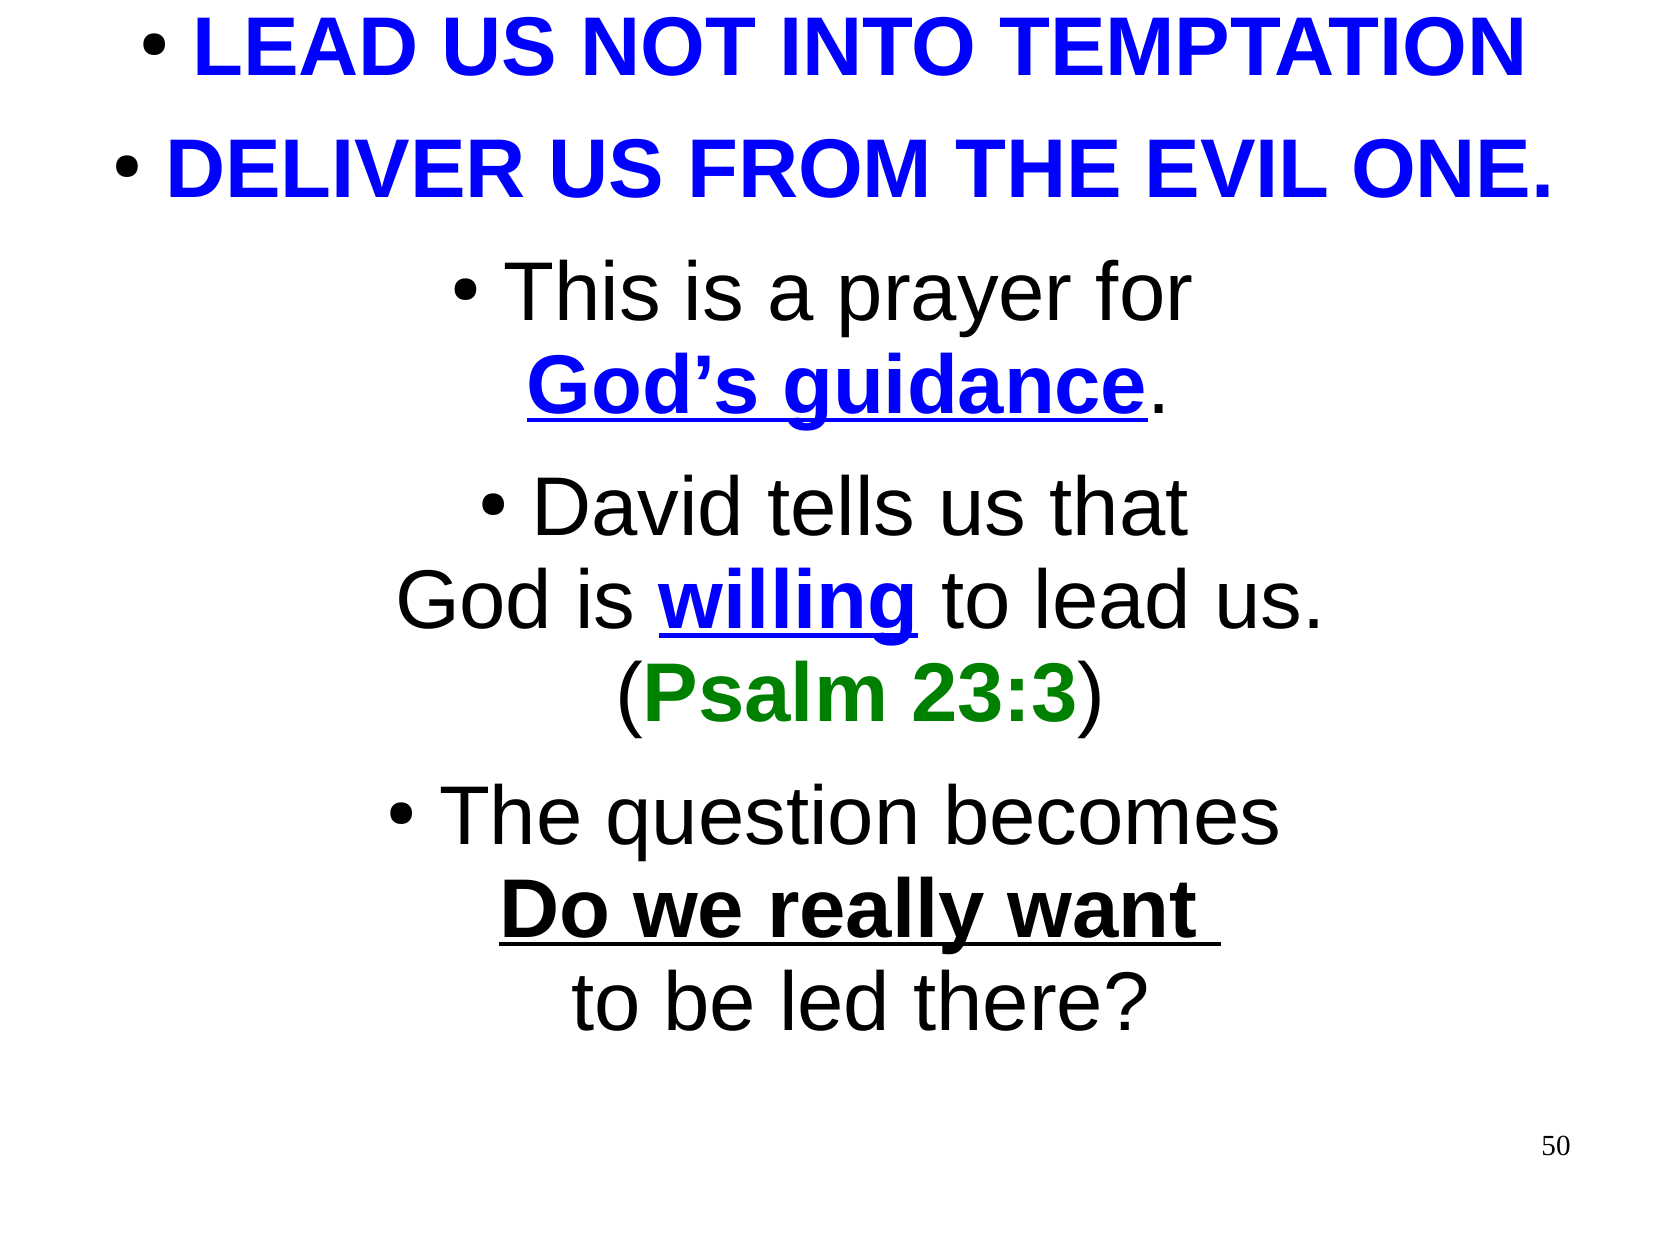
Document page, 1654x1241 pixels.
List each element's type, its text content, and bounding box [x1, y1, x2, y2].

list LEAD US NOT INTO TEMPTATION DELIVER US FROM THE EVIL ONE. This is a prayer for God’s guidance. David tells us that God is willing to lead us. (Psalm 23:3) The question becomes Do we really want to be led there? [0, 0, 1651, 1238]
